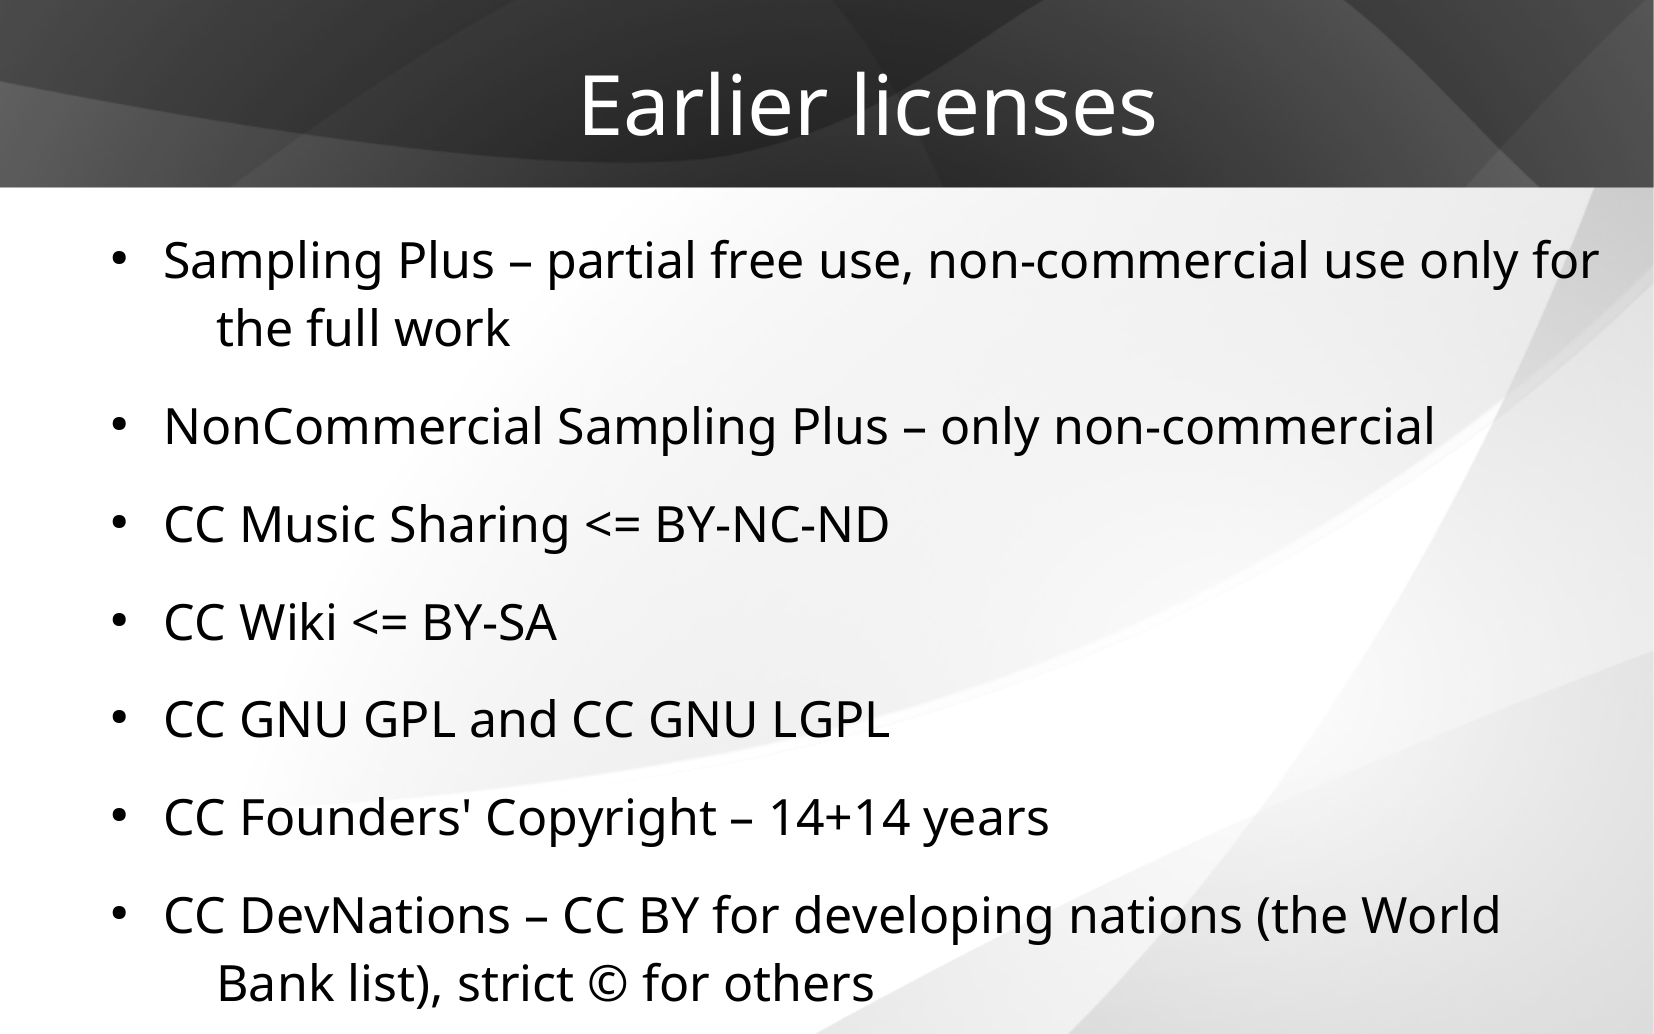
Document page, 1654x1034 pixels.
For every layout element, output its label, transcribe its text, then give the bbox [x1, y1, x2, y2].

list Sampling Plus – partial free use, non-commercial use only for the full work NonCommercial Sampling Plus – only non-commercial CC Music Sharing <= BY-NC-ND CC Wiki <= BY-SA CC GNU GPL and CC GNU LGPL CC Founders' Copyright – 14+14 years CC DevNations – CC BY for developing nations (the World Bank list), strict © for others [75, 225, 1613, 1013]
picture [0, 0, 1654, 1034]
title Earlier licenses [124, 0, 1613, 208]
